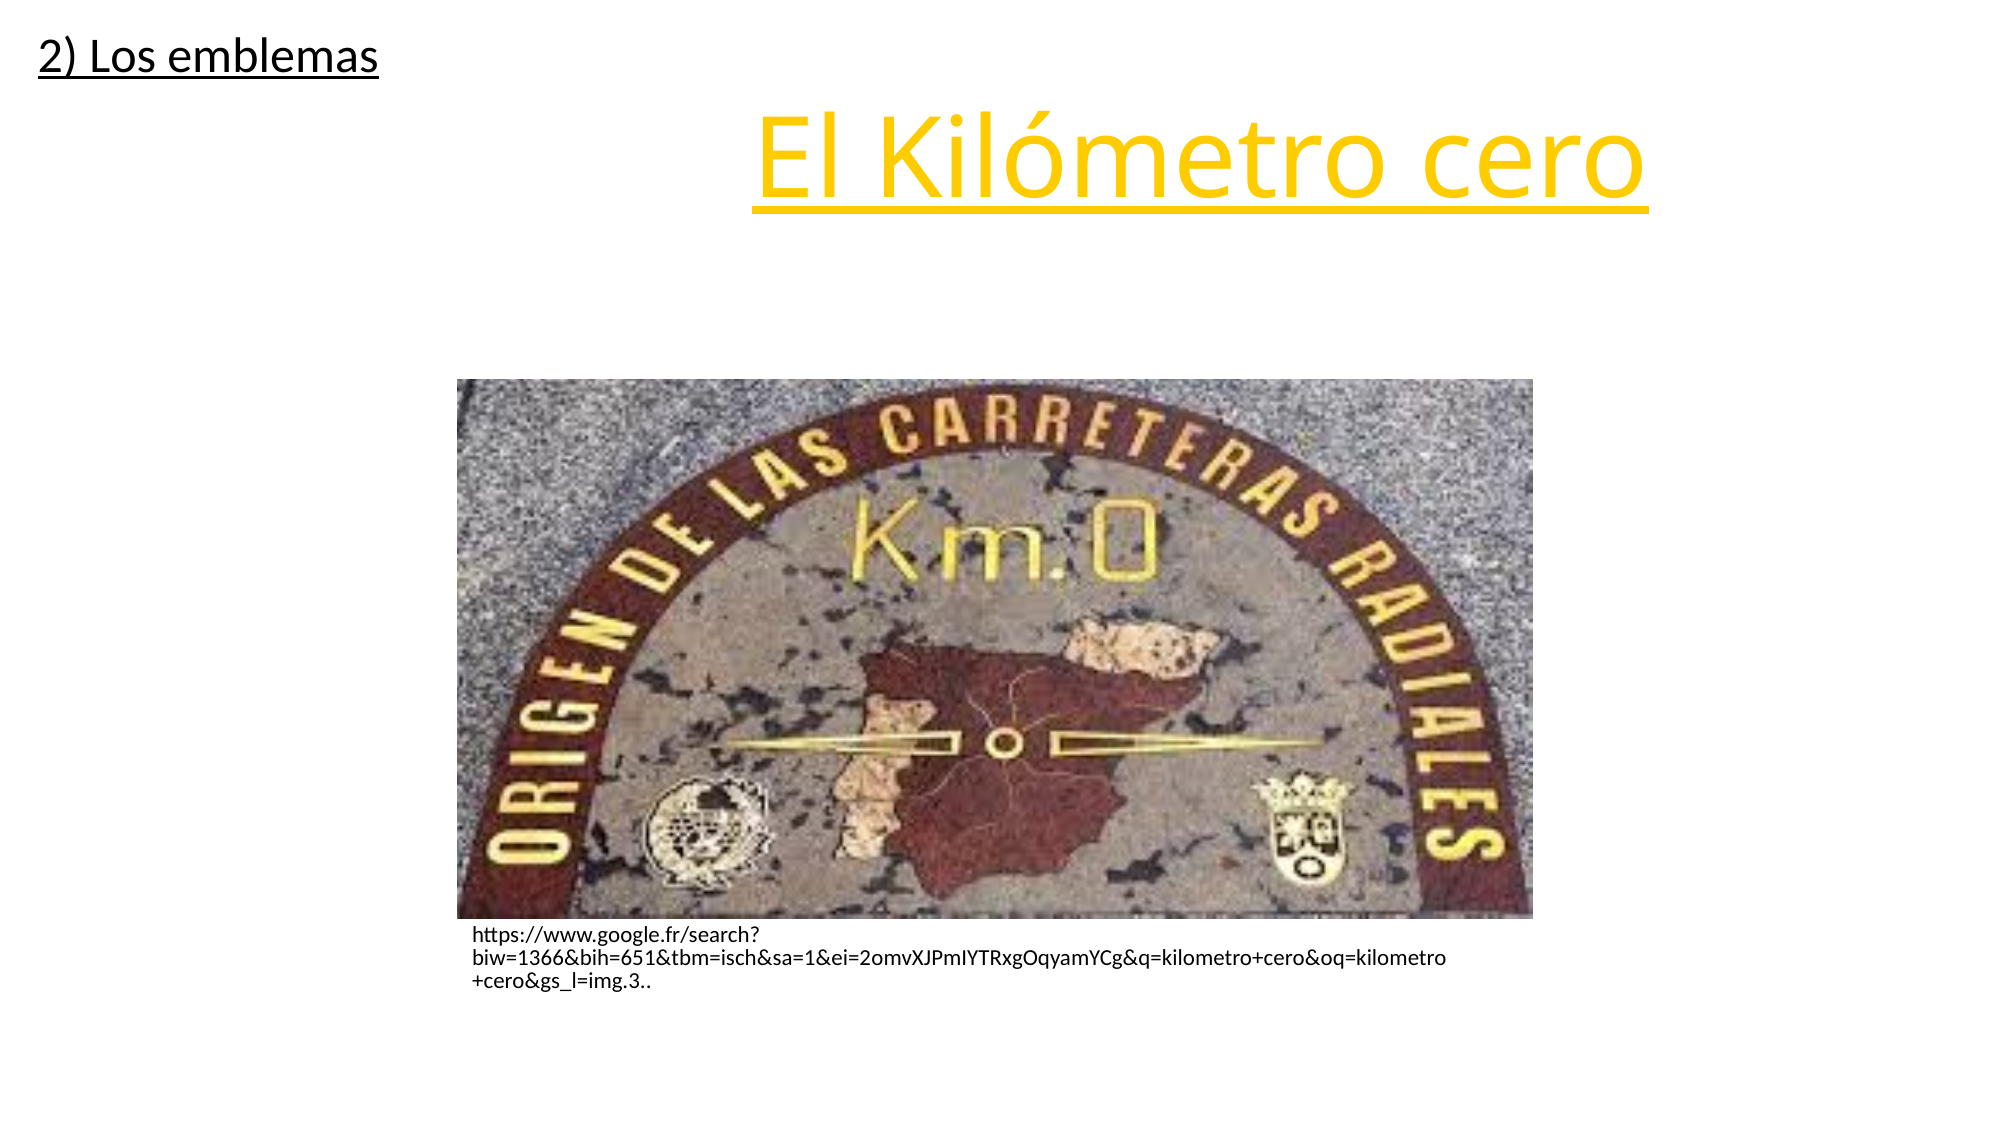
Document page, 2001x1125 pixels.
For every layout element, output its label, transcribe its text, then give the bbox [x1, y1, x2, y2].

picture [457, 379, 1533, 919]
text_box 2) Los emblemas [22, 27, 626, 93]
text_box https://www.google.fr/search?biw=1366&bih=651&tbm=isch&sa=1&ei=2omvXJPmIYTRxgOqyamYCg&q=kilometro+cero&oq=kilometro+cero&gs_l=img.3.. [457, 918, 1470, 1002]
title El Kilómetro cero [211, 92, 1937, 311]
